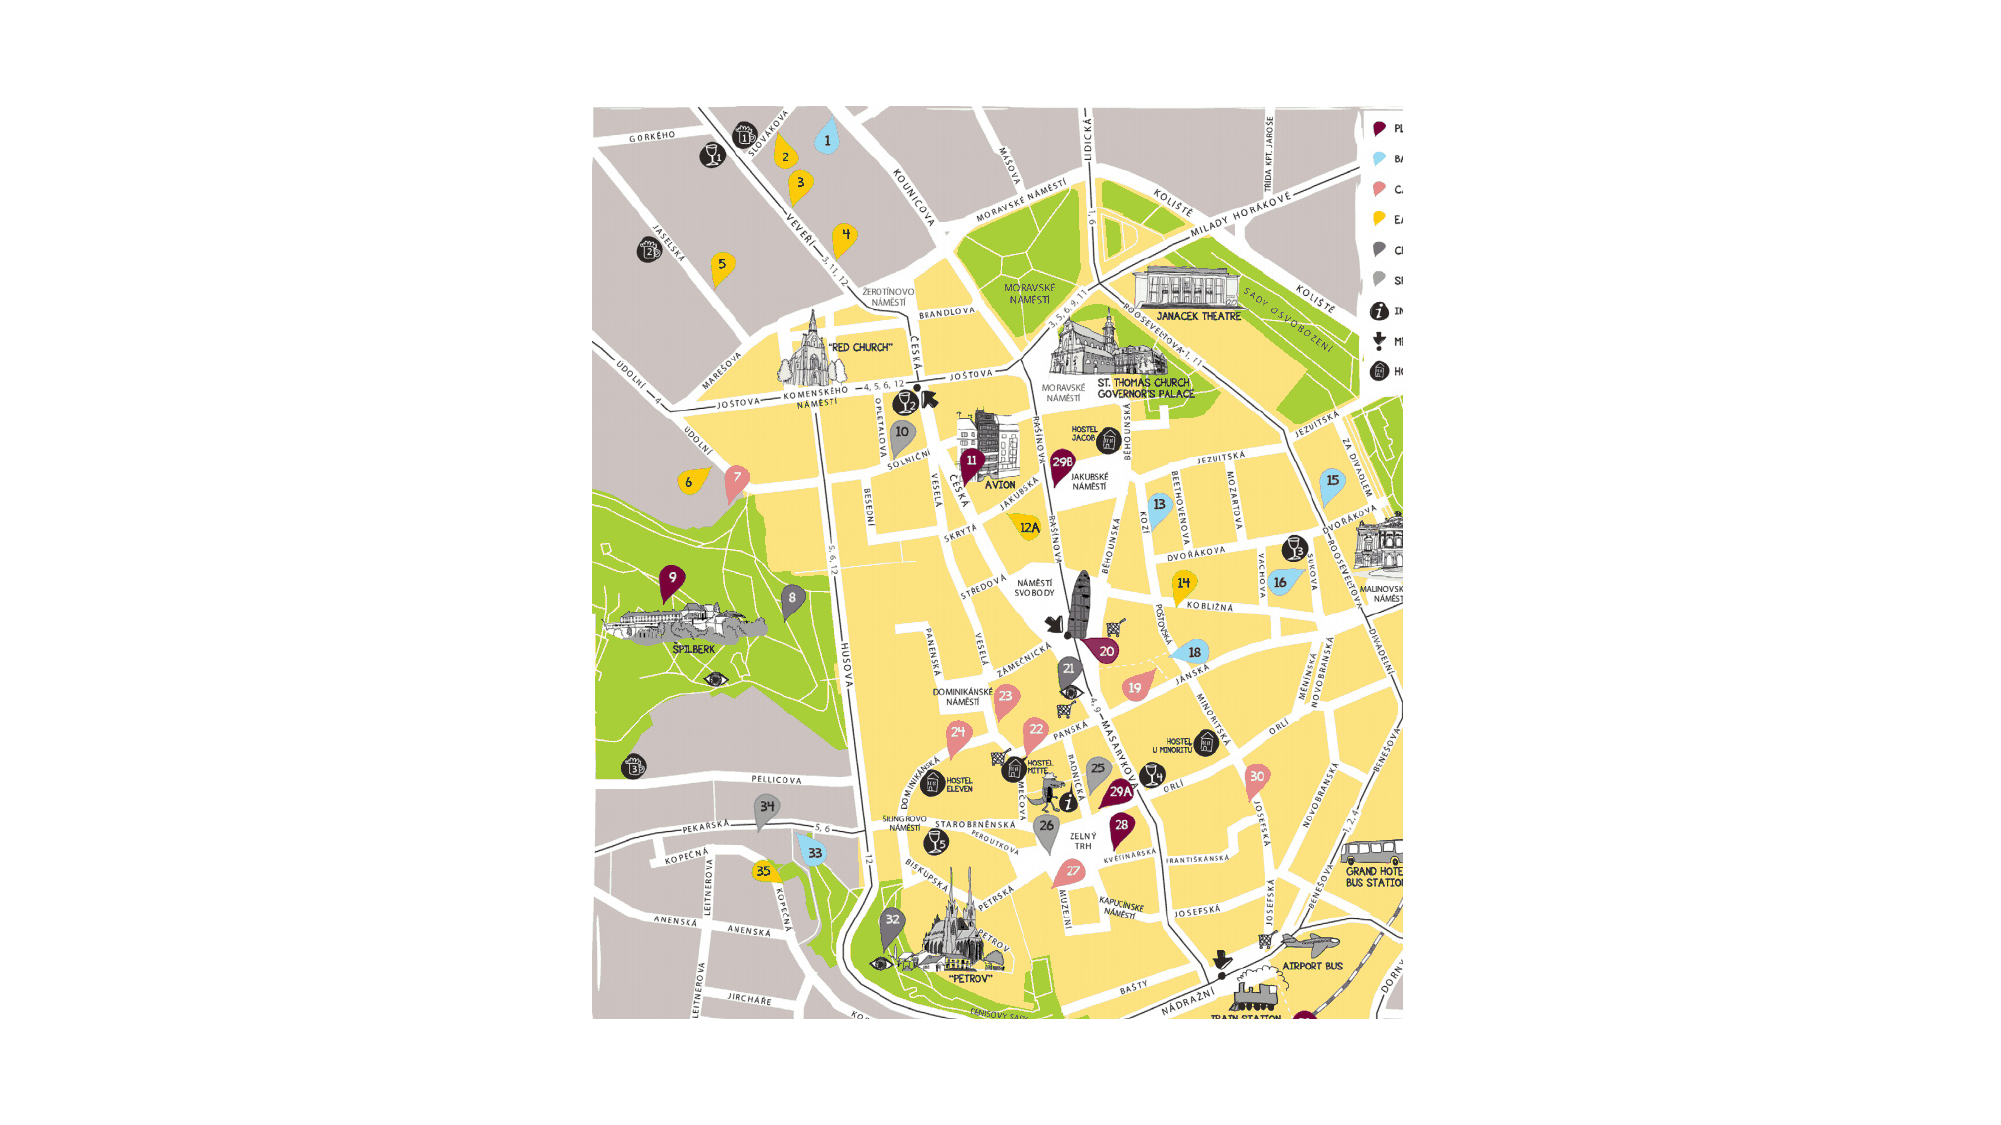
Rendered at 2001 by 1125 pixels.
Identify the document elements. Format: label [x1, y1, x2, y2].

picture [592, 106, 1408, 1019]
